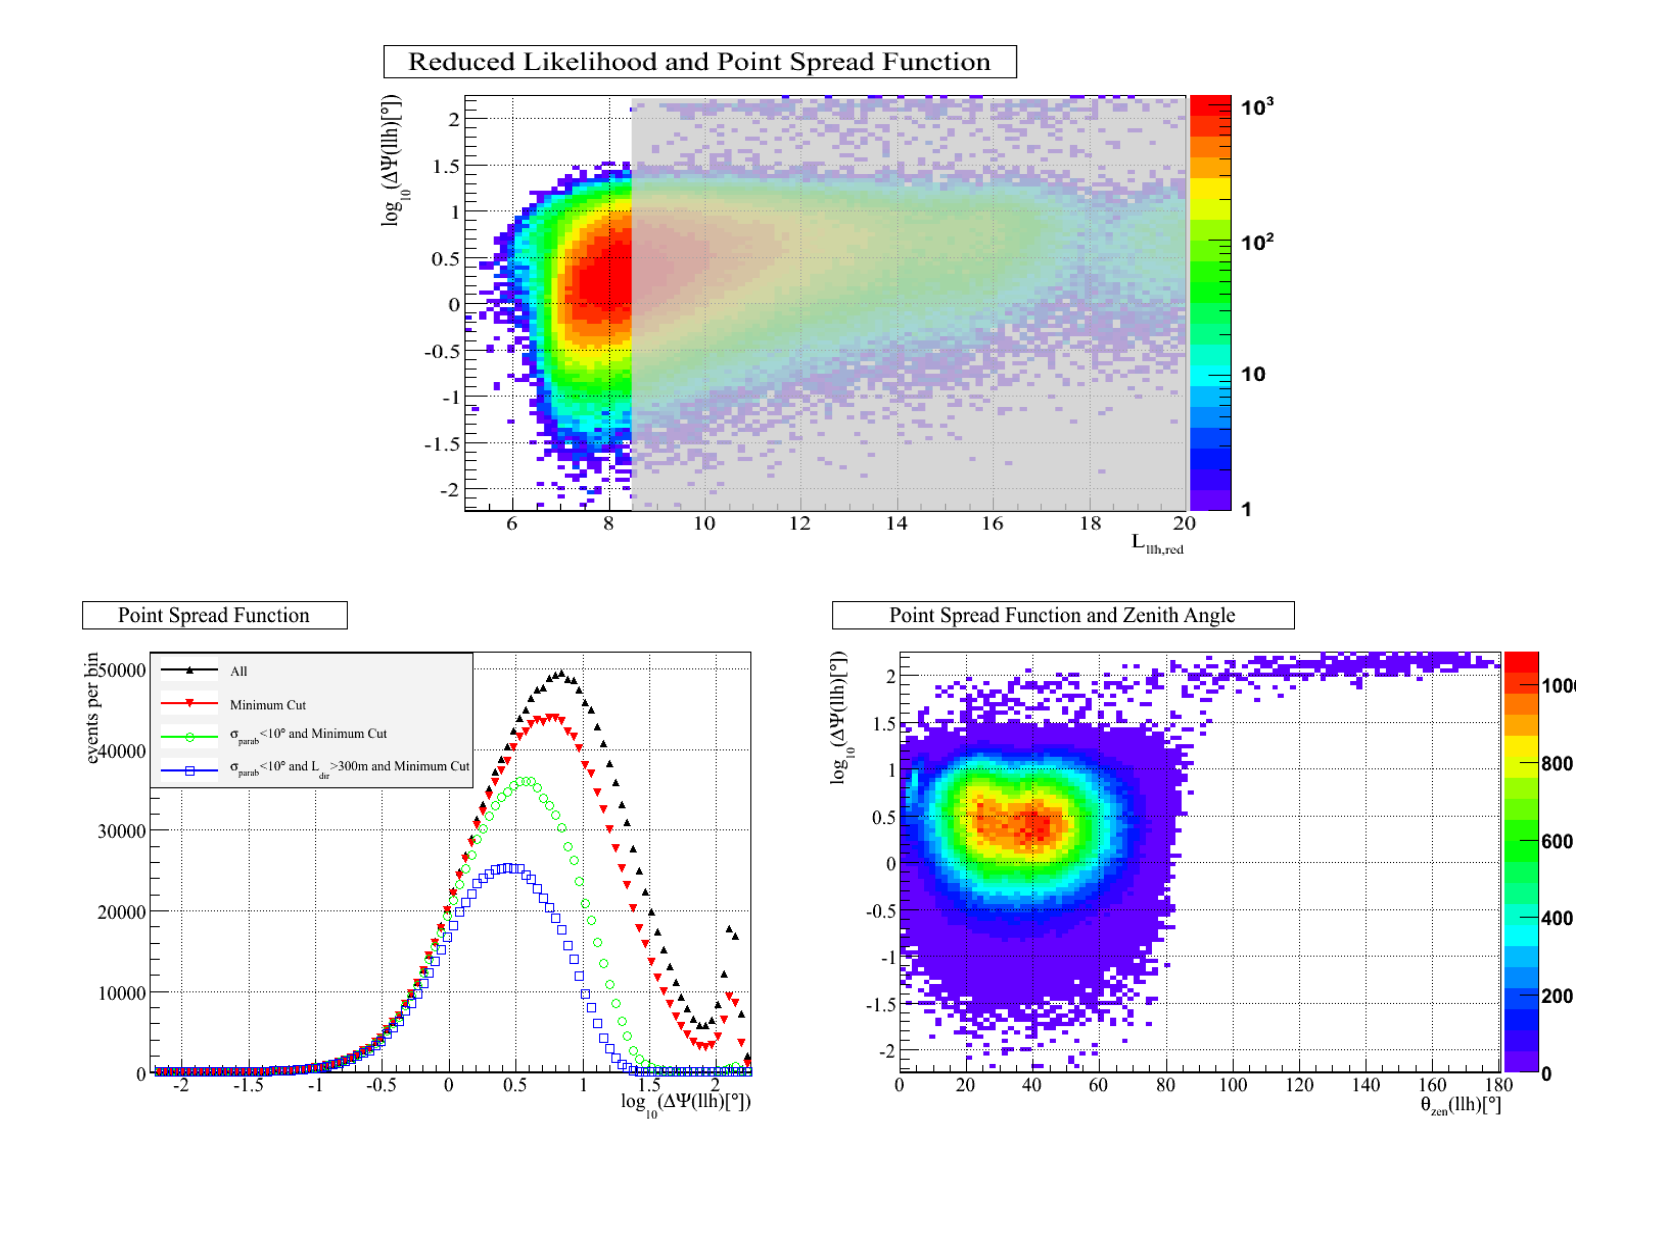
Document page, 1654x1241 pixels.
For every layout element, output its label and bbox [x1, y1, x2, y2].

picture [75, 599, 1576, 1126]
picture [375, 43, 1276, 563]
text_box [631, 98, 1191, 512]
